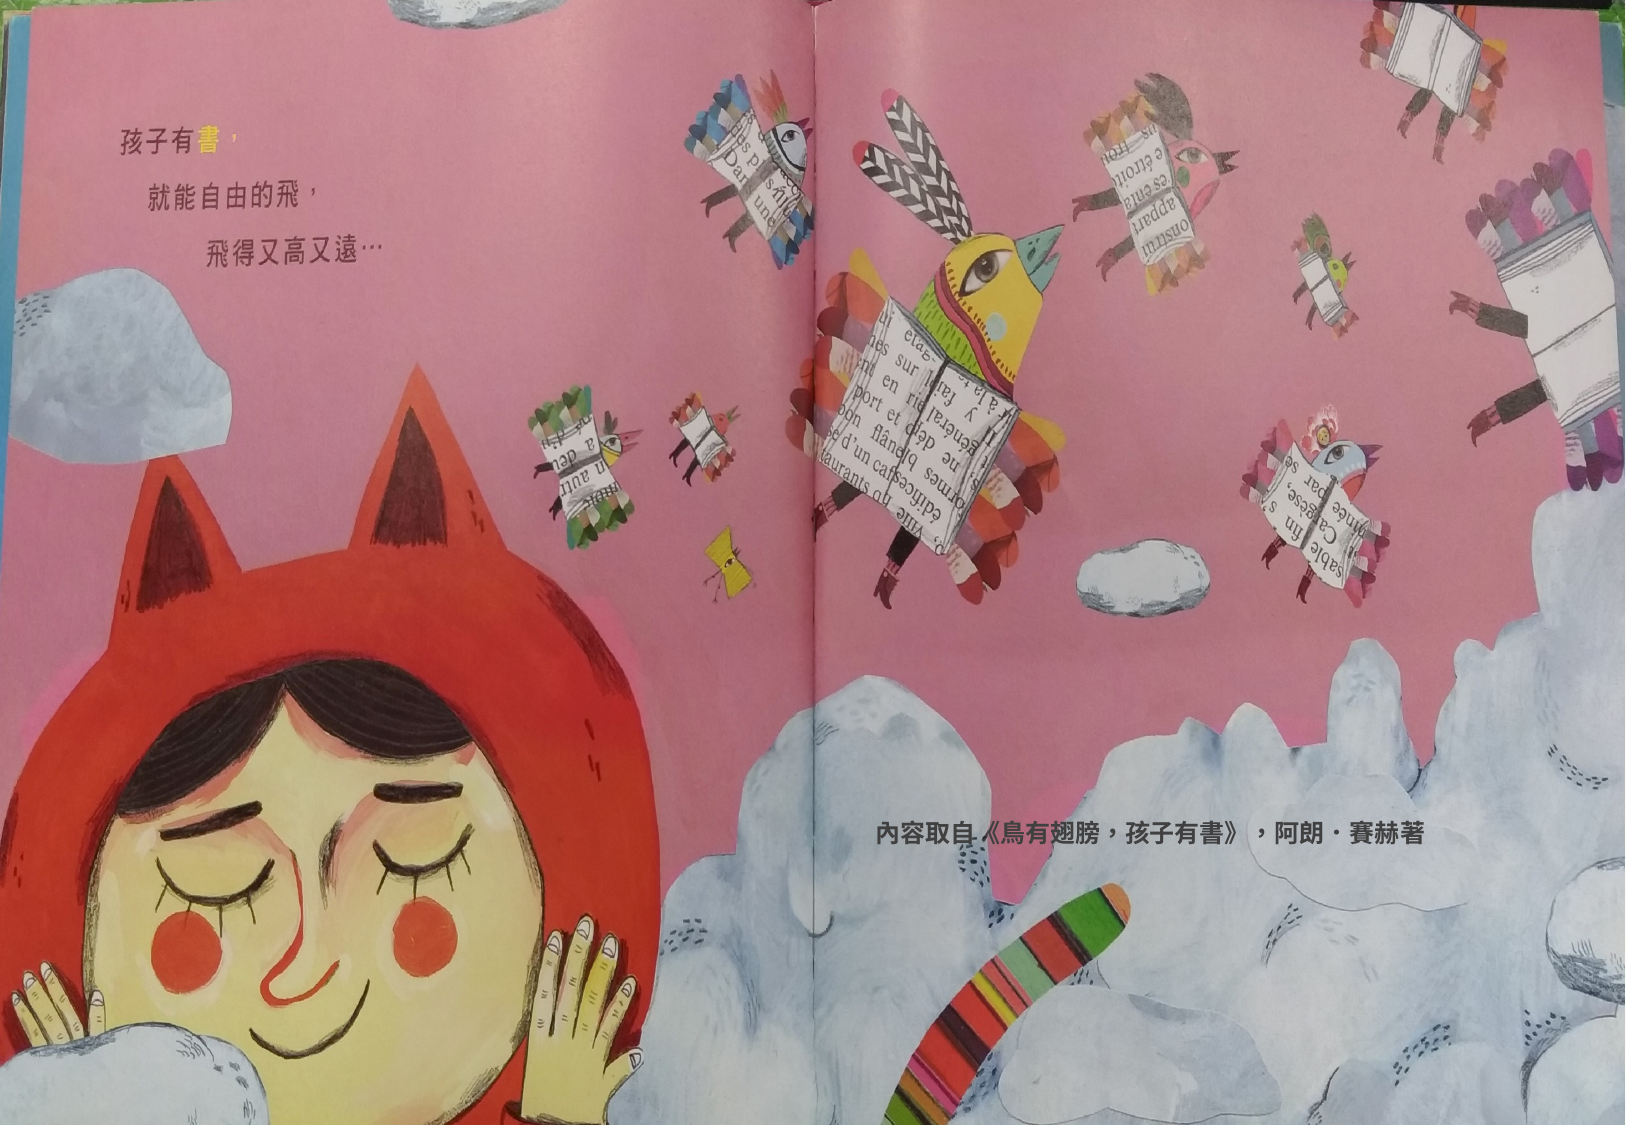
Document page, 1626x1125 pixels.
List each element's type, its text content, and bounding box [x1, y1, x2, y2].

picture [0, 0, 1625, 1125]
text_box 內容取自《鳥有翅膀，孩子有書》，阿朗．賽赫著 [675, 810, 1625, 920]
